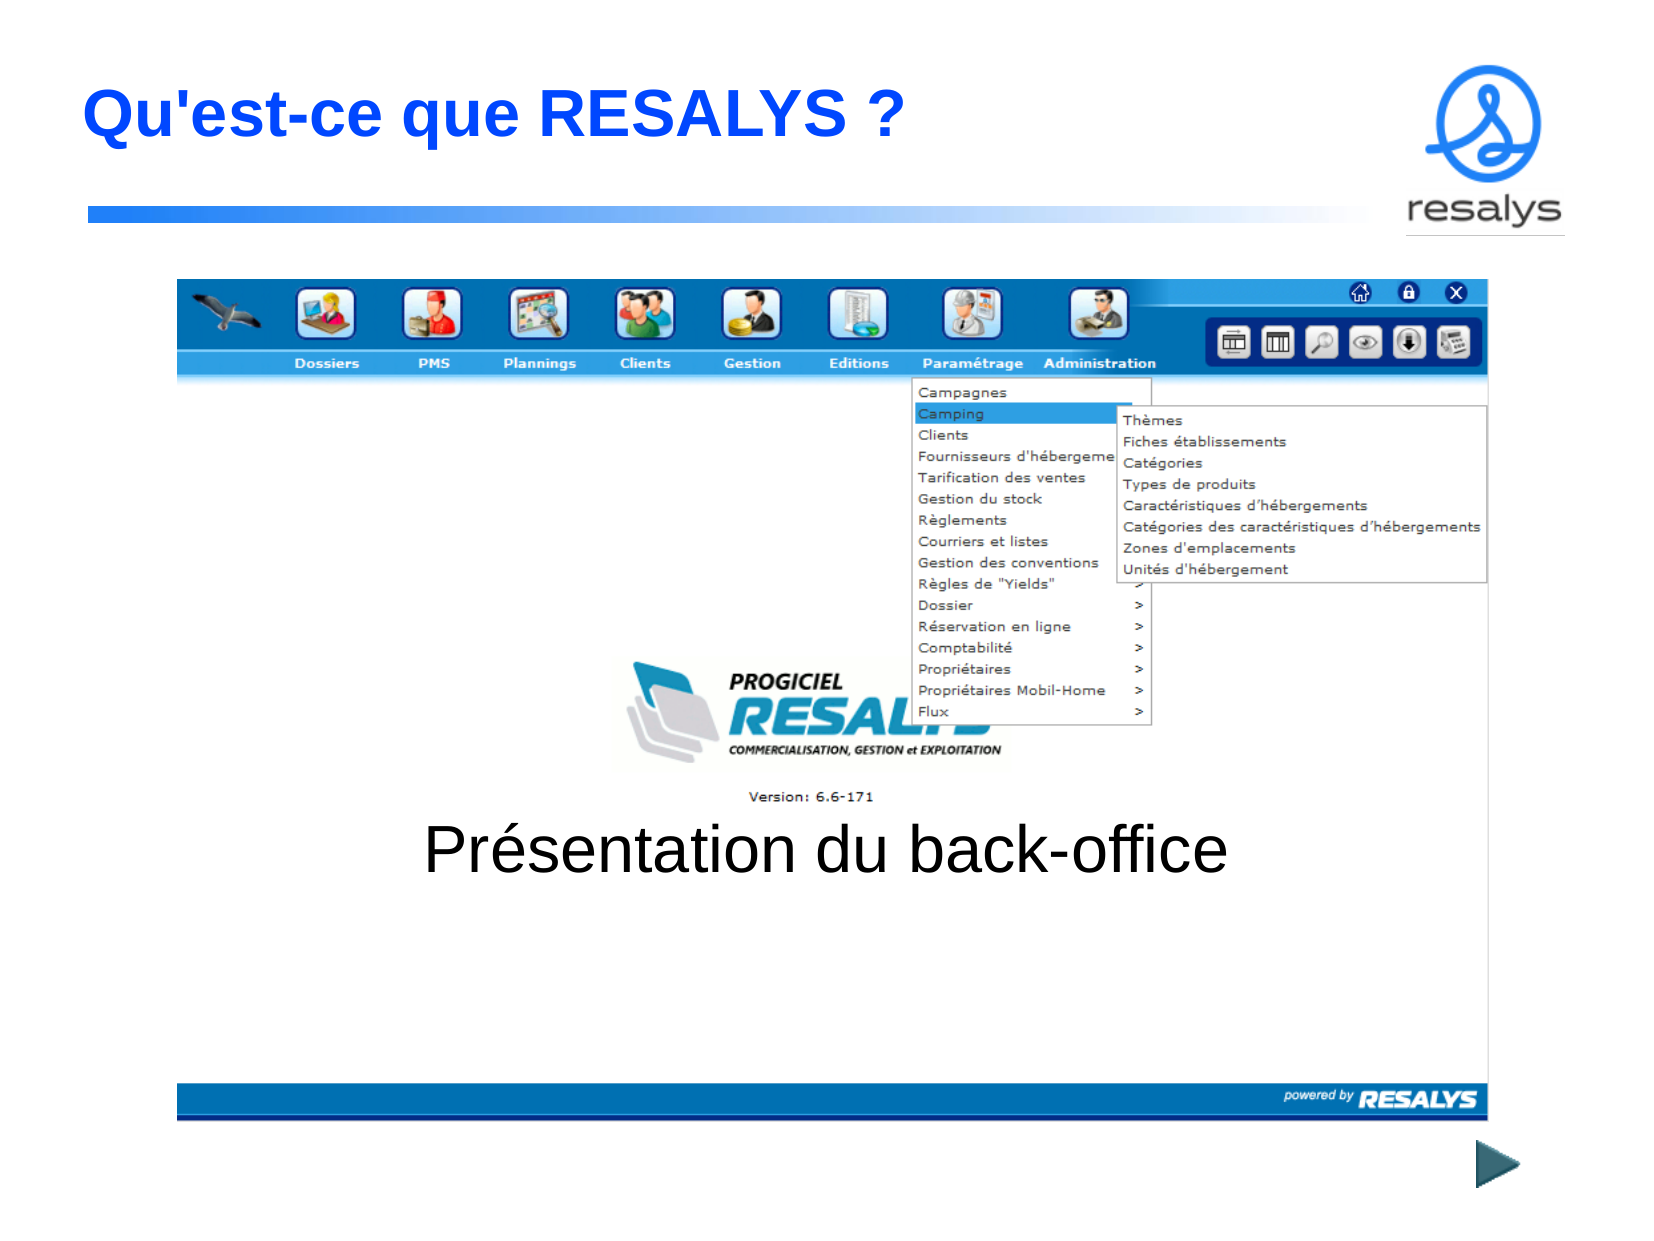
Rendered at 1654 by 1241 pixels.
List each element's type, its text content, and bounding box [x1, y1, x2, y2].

picture [1476, 1140, 1524, 1188]
picture [88, 58, 1565, 237]
subtitle Présentation du back-office [82, 265, 1571, 986]
picture [177, 986, 1489, 1123]
title Qu'est-ce que RESALYS ? [82, 49, 1359, 178]
